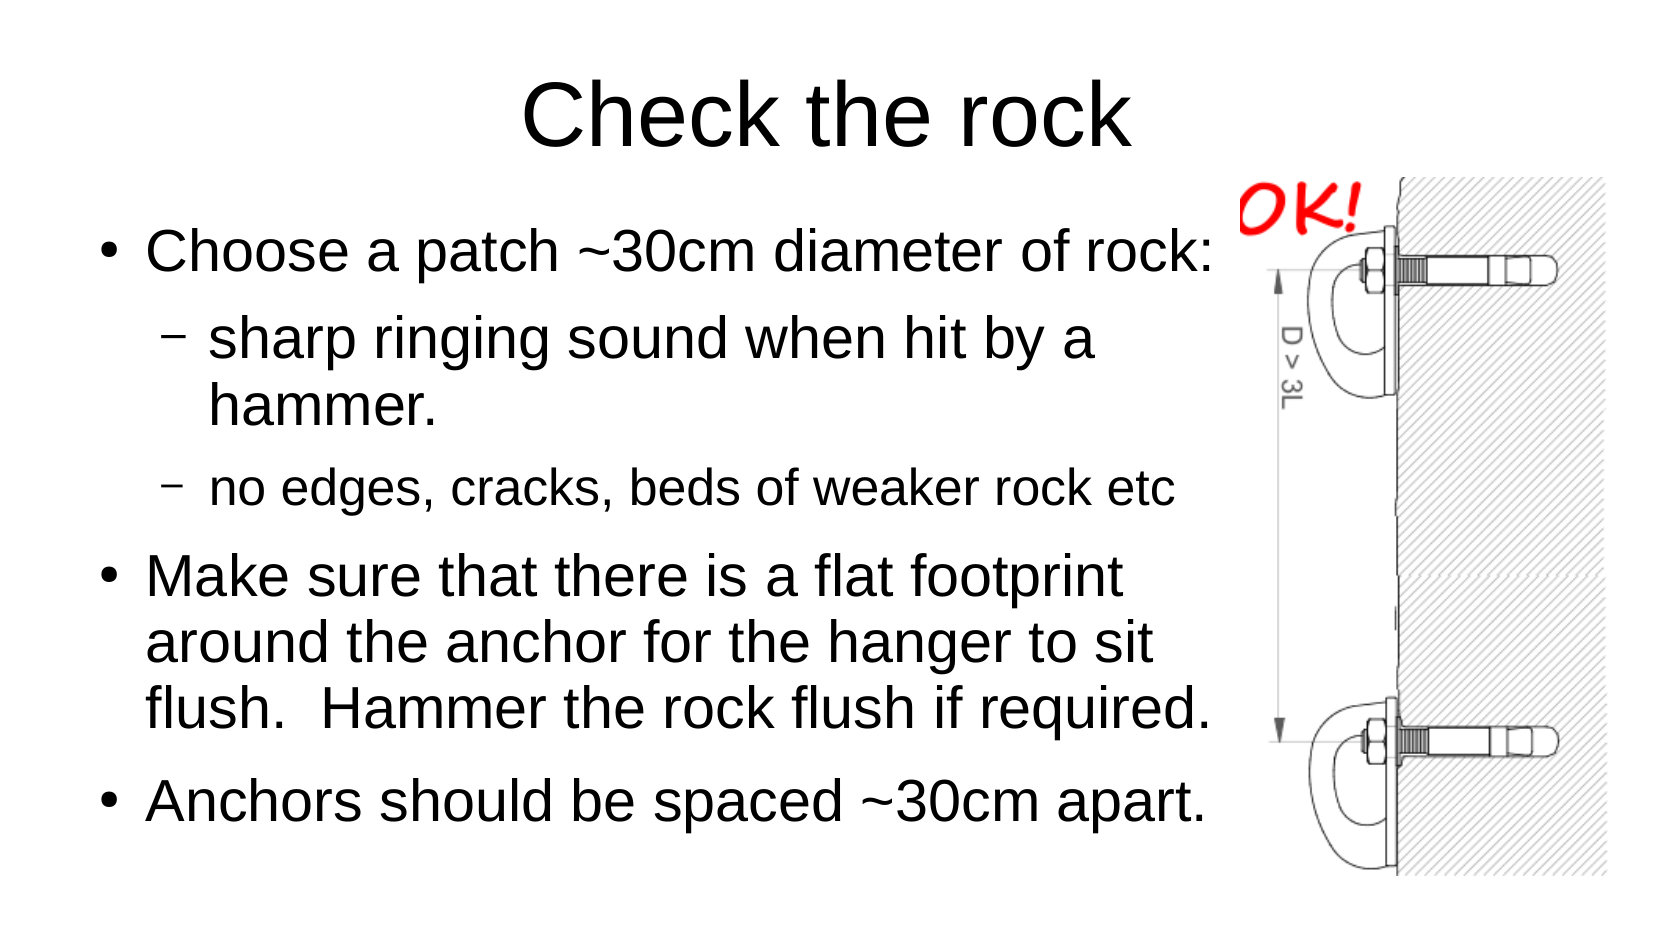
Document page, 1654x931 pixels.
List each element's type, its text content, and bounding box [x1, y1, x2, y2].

title Check the rock [82, 37, 1571, 193]
picture [1240, 177, 1619, 876]
list Choose a patch ~30cm diameter of rock: sharp ringing sound when hit by a hammer. no edges, cracks, beds of weaker rock etc Make sure that there is a flat footprint around the anchor for the hanger to sit flush. Hammer the rock flush if required. Anchors should be spaced ~30cm apart. [82, 217, 1217, 851]
